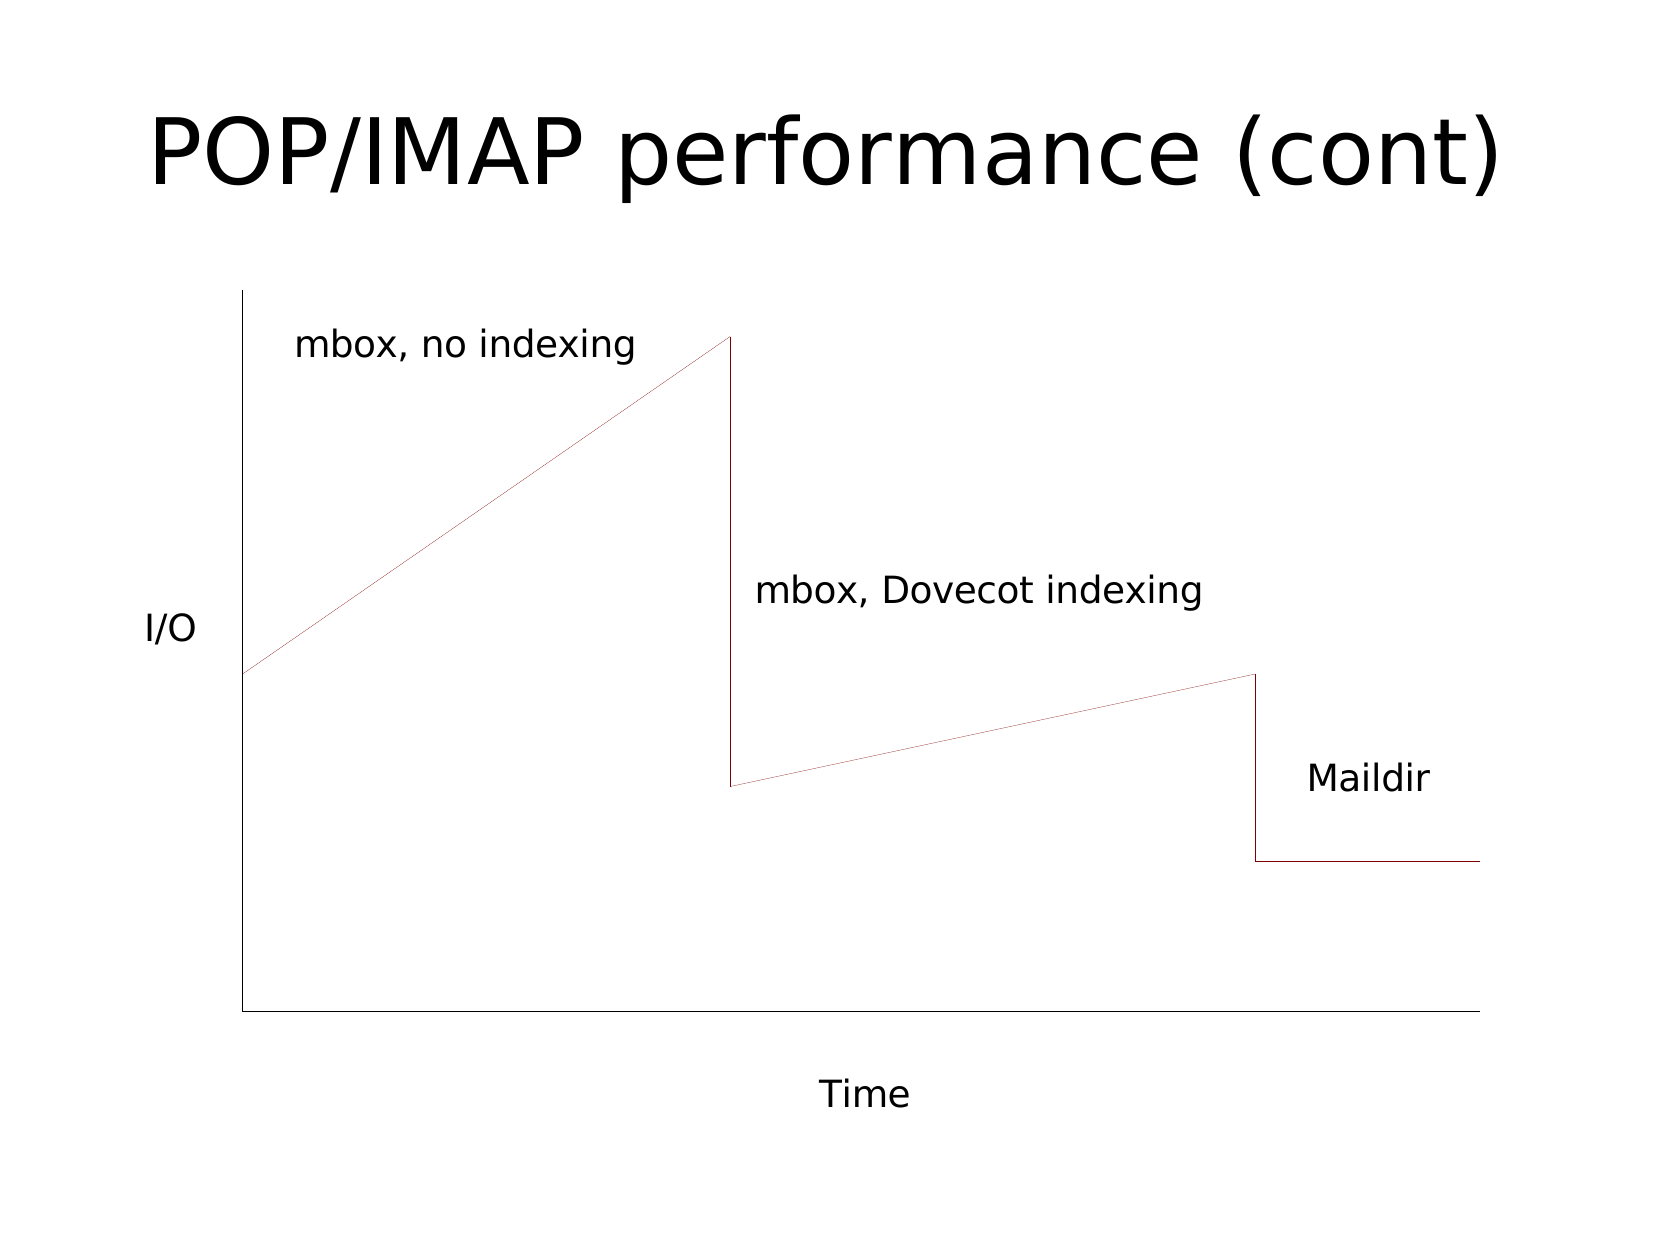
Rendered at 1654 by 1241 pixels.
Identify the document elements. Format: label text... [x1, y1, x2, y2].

title POP/IMAP performance (cont) [82, 49, 1571, 257]
chart [82, 290, 1571, 1109]
